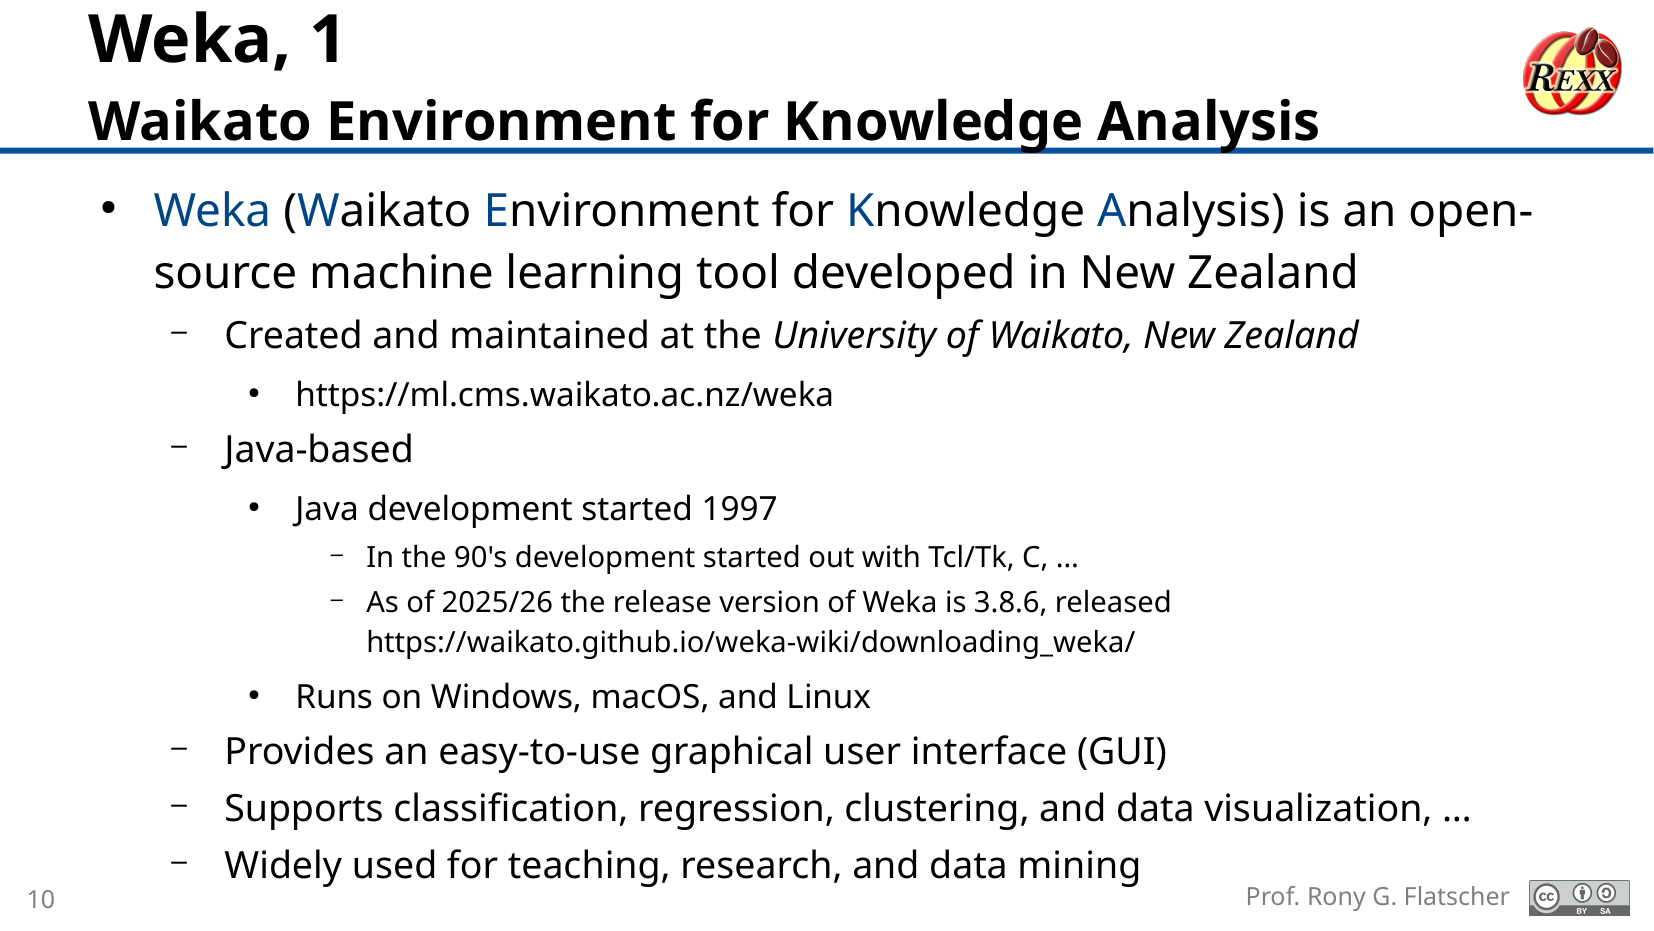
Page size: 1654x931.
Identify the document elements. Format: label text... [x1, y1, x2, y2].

title Weka, 1 Waikato Environment for Knowledge Analysis [29, 0, 1654, 153]
list Weka (Waikato Environment for Knowledge Analysis) is an open-source machine learning tool developed in New Zealand Created and maintained at the University of Waikato, New Zealand https://ml.cms.waikato.ac.nz/weka Java-based Java development started 1997 In the 90's development started out with Tcl/Tk, C, … As of 2025/26 the release version of Weka is 3.8.6, released https://waikato.github.io/weka-wiki/downloading_weka/ Runs on Windows, macOS, and Linux Provides an easy-to-use graphical user interface (GUI) Supports classification, regression, clustering, and data visualization, … Widely used for teaching, research, and data mining [82, 177, 1631, 857]
